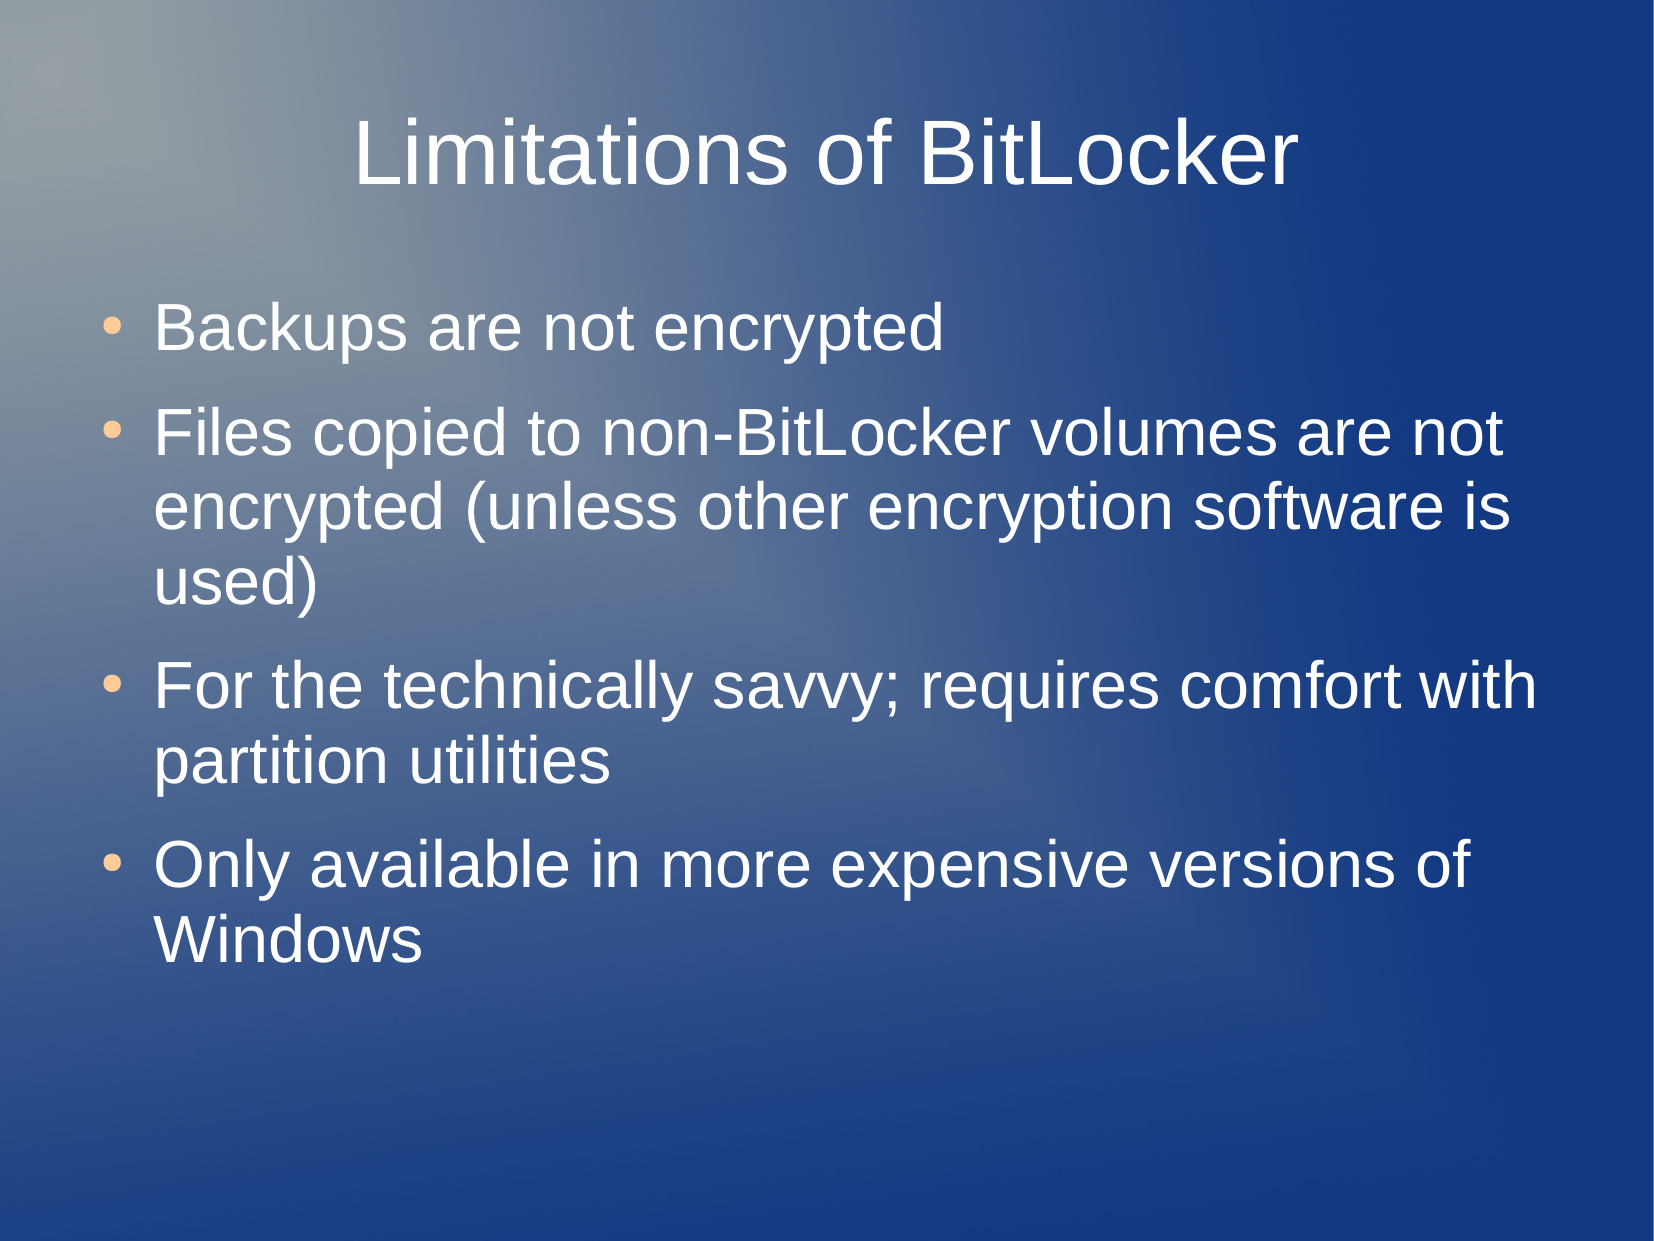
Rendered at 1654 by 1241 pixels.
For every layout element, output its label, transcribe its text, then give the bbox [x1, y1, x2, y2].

title Limitations of BitLocker [82, 49, 1571, 257]
picture [0, 0, 1654, 1241]
list Backups are not encrypted Files copied to non-BitLocker volumes are not encrypted (unless other encryption software is used) For the technically savvy; requires comfort with partition utilities Only available in more expensive versions of Windows [82, 290, 1571, 1109]
